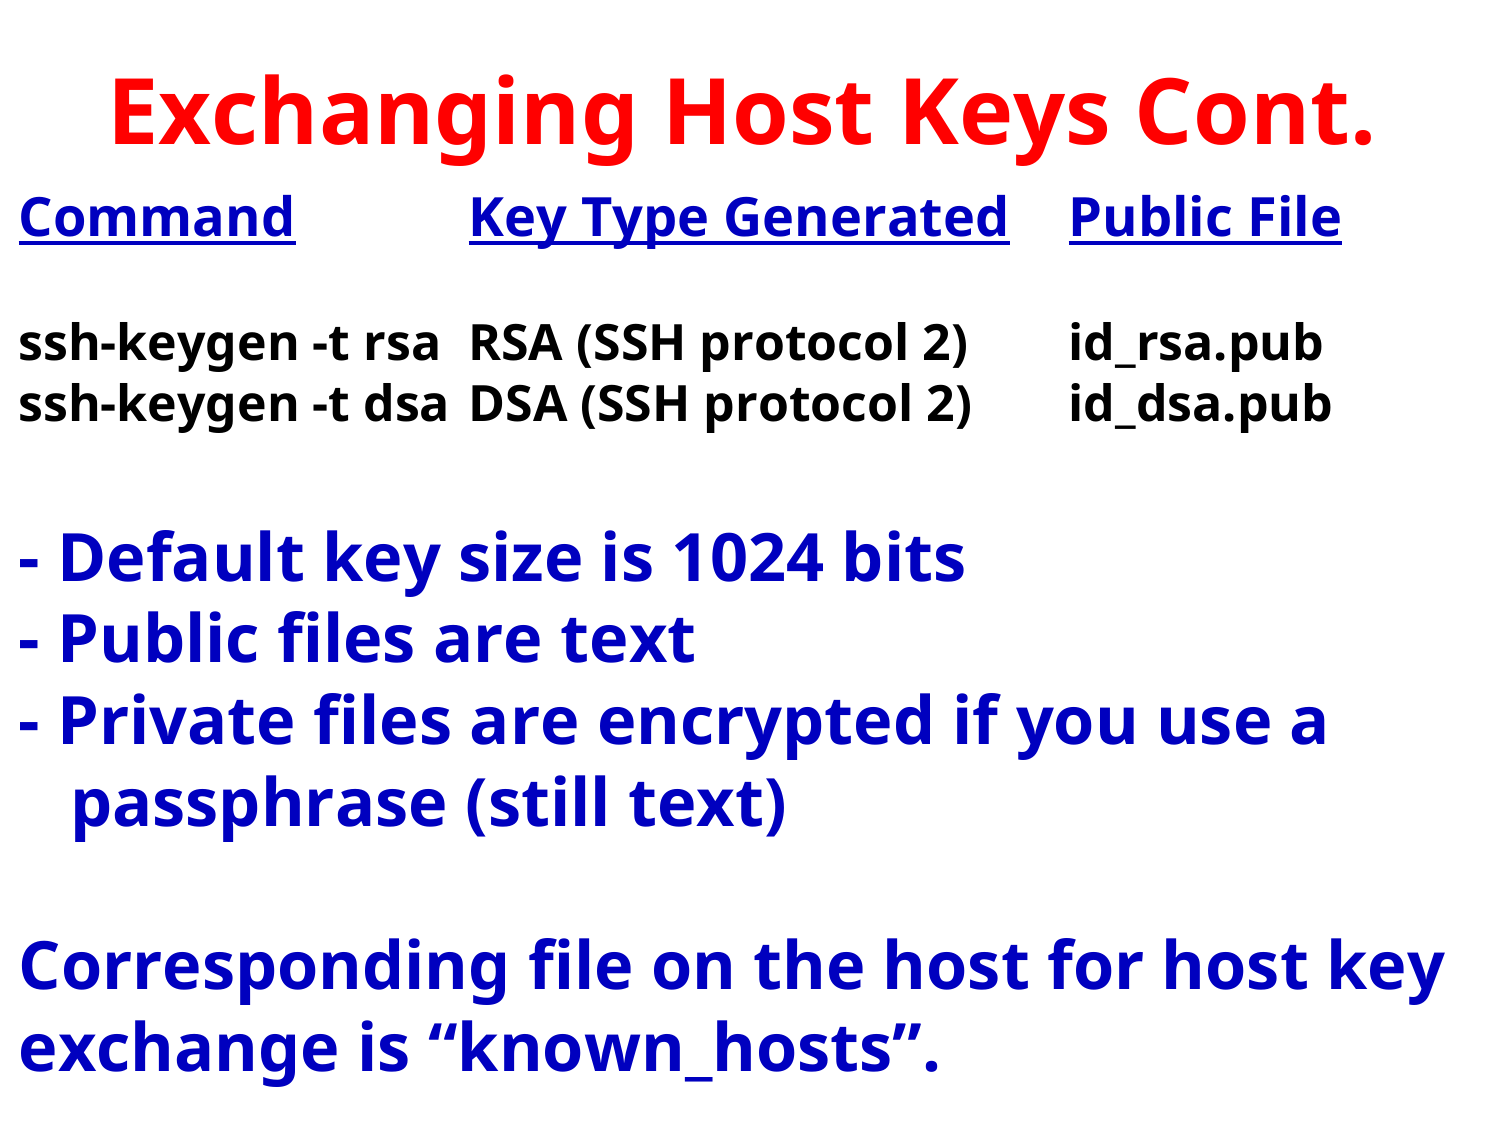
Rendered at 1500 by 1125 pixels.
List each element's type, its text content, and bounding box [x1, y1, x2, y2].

title Exchanging Host Keys Cont. [64, 46, 1468, 183]
text_box Command Key Type Generated Public File ssh-keygen -t rsa RSA (SSH protocol 2) id_rsa.pub ssh-keygen -t dsa DSA (SSH protocol 2) id_dsa.pub - Default key size is 1024 bits - Public files are text - Private files are encrypted if you use a passphrase (still text) Corresponding file on the host for host key exchange is “known_hosts”. [18, 183, 1488, 1125]
